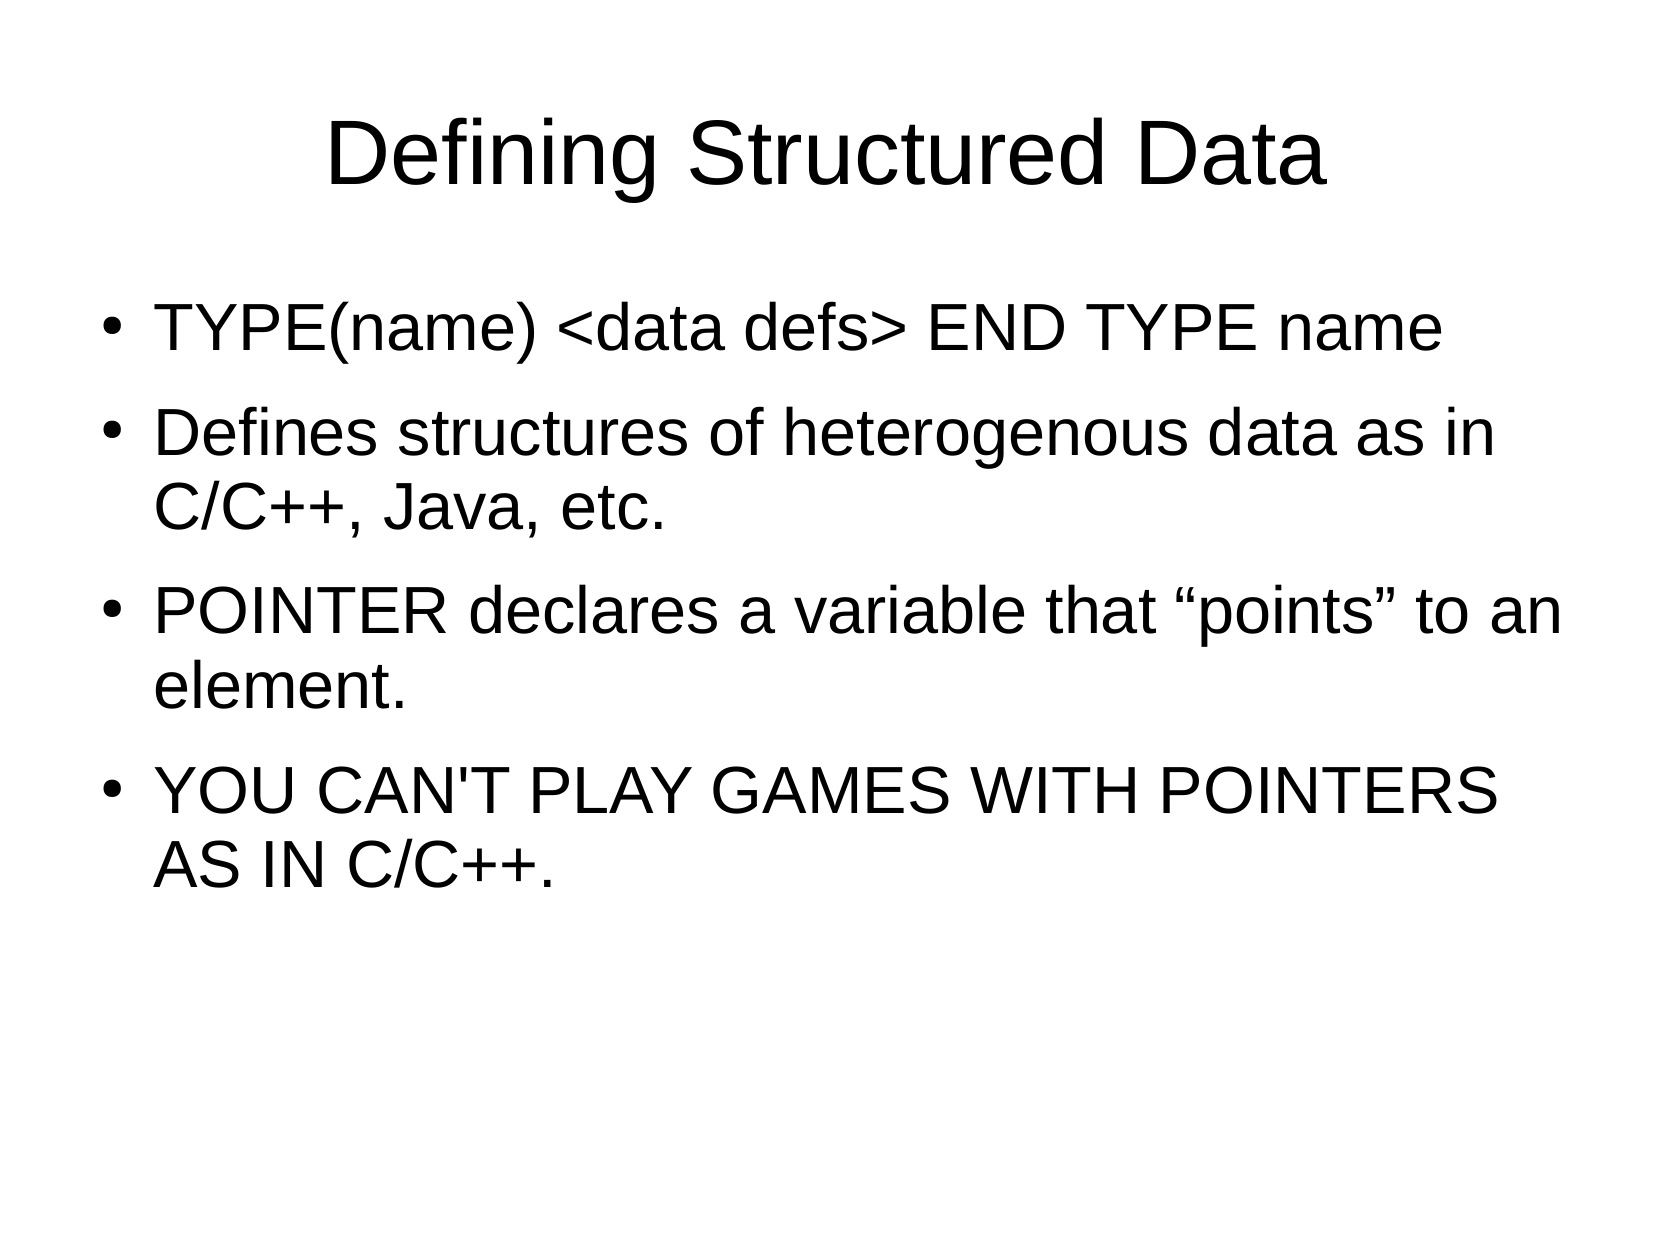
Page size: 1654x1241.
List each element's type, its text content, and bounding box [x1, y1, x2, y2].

list TYPE(name) <data defs> END TYPE name Defines structures of heterogenous data as in C/C++, Java, etc. POINTER declares a variable that “points” to an element. YOU CAN'T PLAY GAMES WITH POINTERS AS IN C/C++. [82, 290, 1571, 1010]
title Defining Structured Data [82, 49, 1571, 257]
